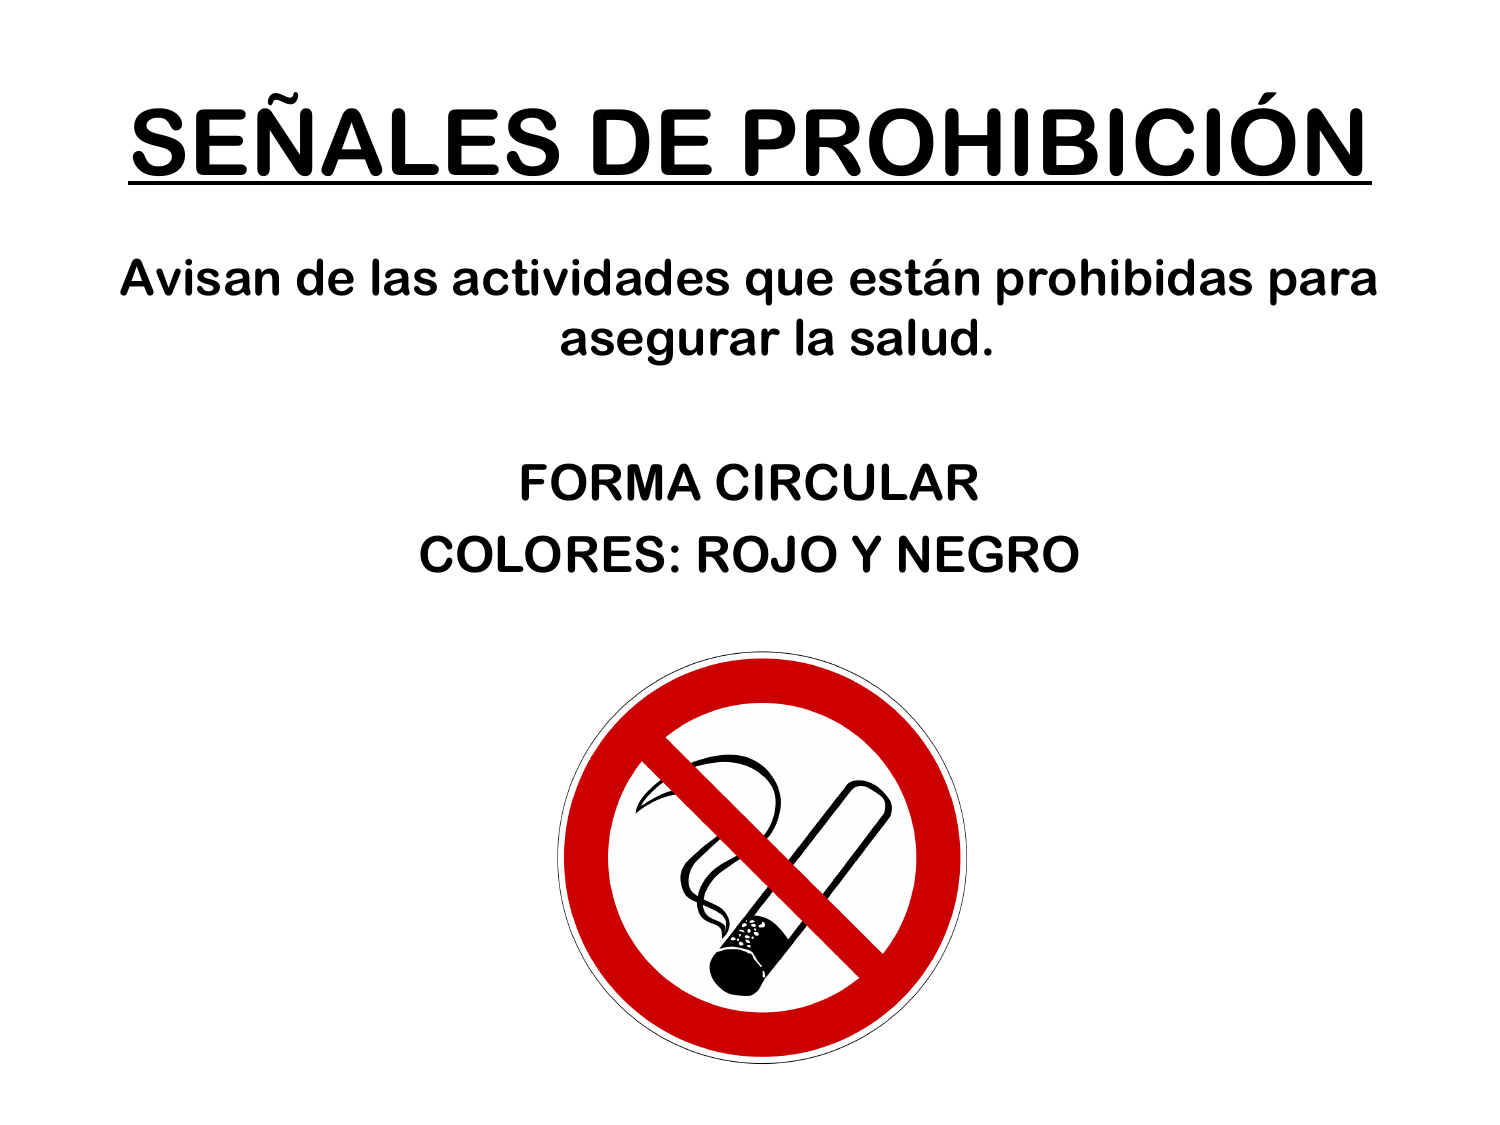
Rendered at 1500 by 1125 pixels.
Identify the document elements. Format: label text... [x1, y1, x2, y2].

picture [555, 650, 969, 1065]
title SEÑALES DE PROHIBICIÓN [75, 45, 1426, 233]
list Avisan de las actividades que están prohibidas para asegurar la salud. FORMA CIRCULAR COLORES: ROJO Y NEGRO [75, 237, 1426, 1075]
